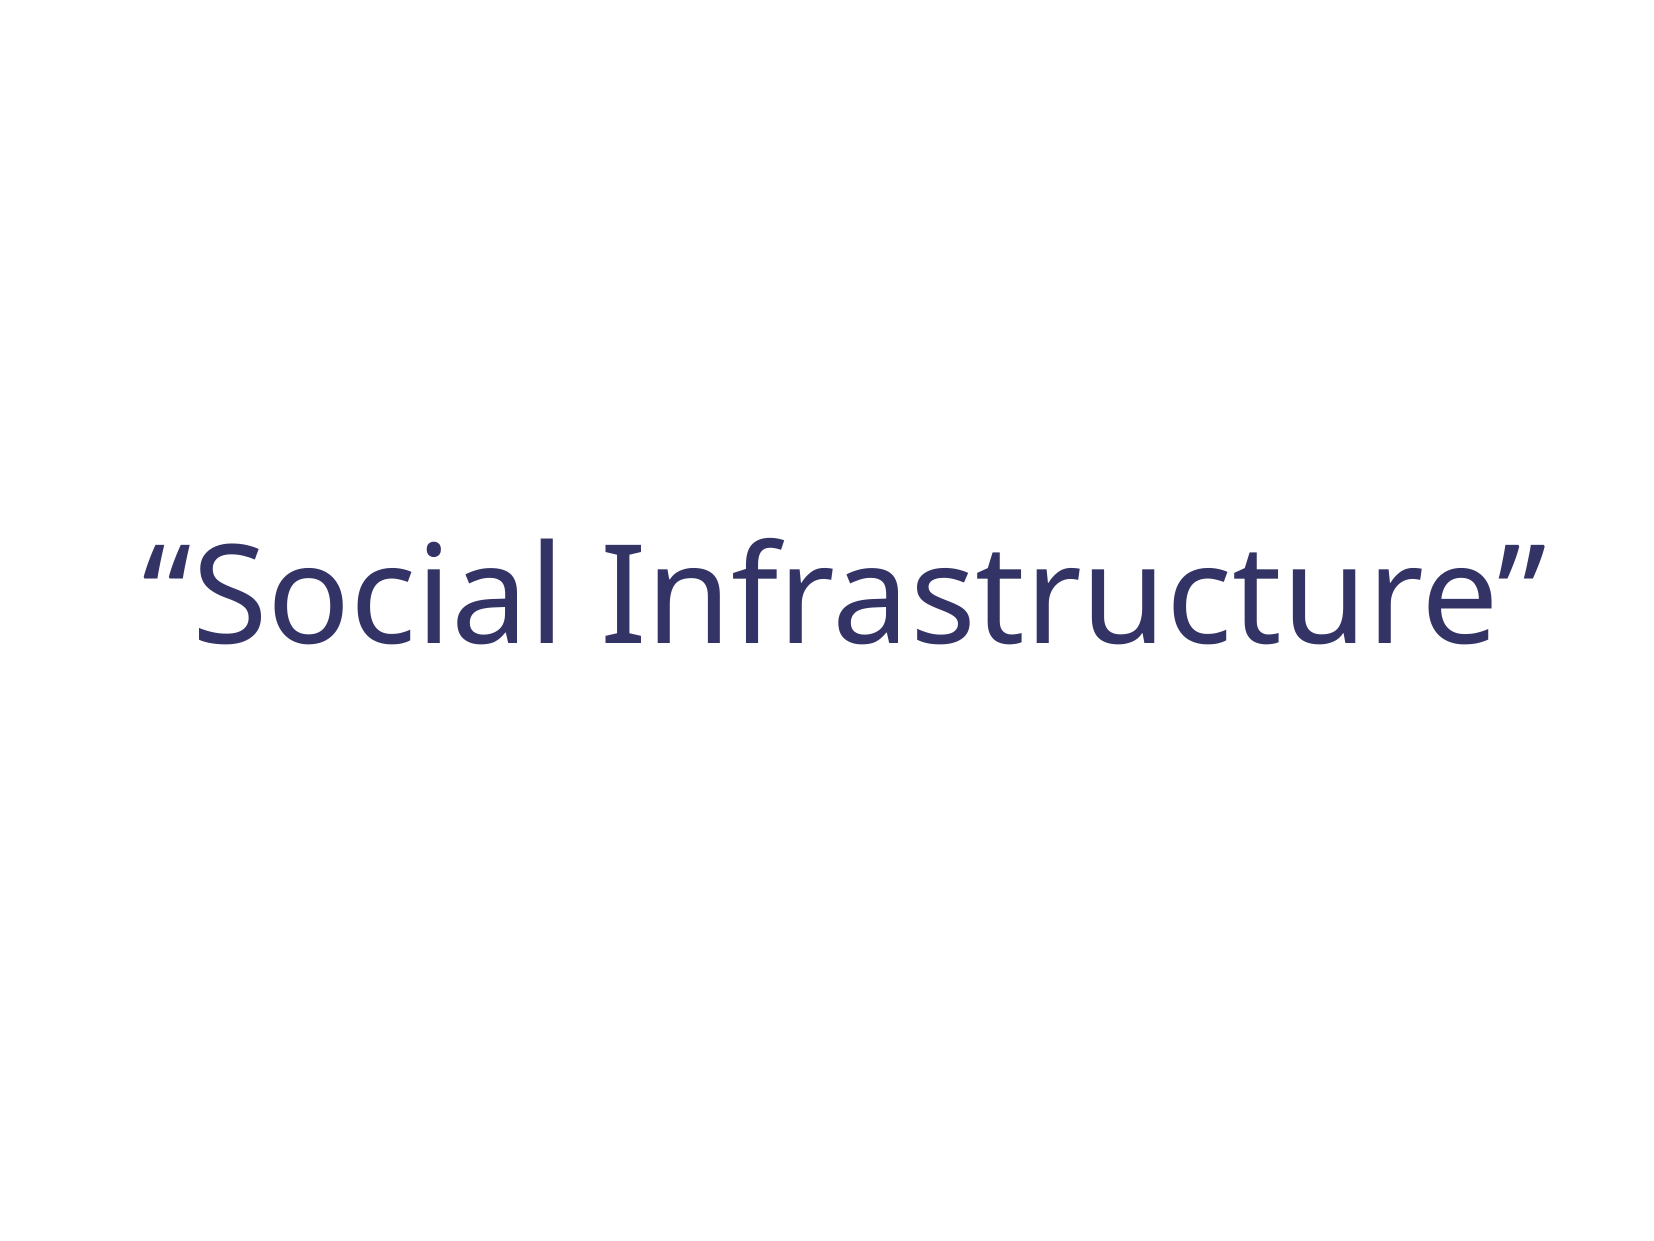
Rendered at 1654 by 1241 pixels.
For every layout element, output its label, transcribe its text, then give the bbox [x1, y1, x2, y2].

title “Social Infrastructure” [37, 494, 1654, 687]
